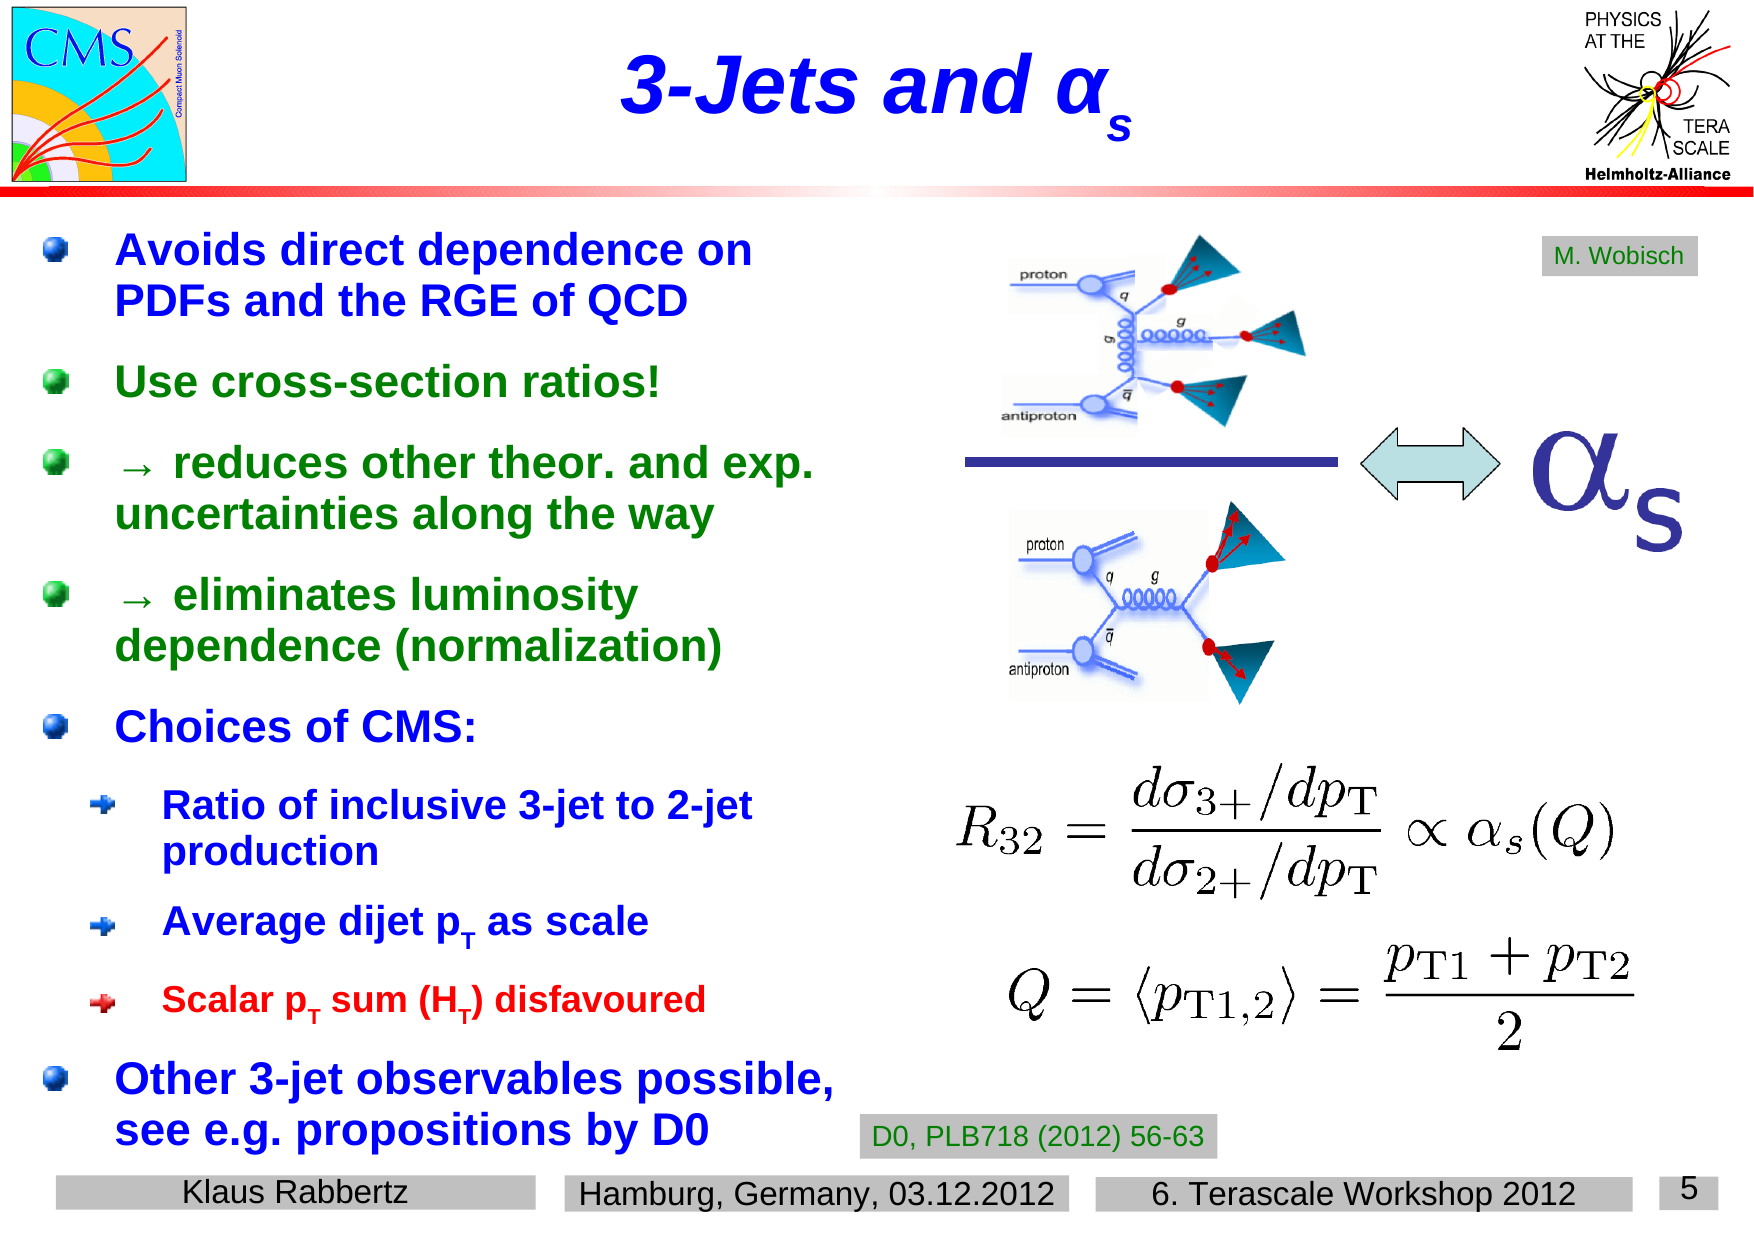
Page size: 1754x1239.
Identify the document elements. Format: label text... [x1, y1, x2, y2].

text_box D0, PLB718 (2012) 56-63 [859, 1114, 1218, 1159]
picture [996, 930, 1639, 1053]
picture [1570, 3, 1744, 191]
picture [949, 754, 1626, 906]
text_box M. Wobisch [1542, 236, 1698, 277]
picture [961, 227, 1696, 712]
list Avoids direct dependence on PDFs and the RGE of QCD Use cross-section ratios! → reduces other theor. and exp. uncertainties along the way → eliminates luminosity dependence (normalization) Choices of CMS: Ratio of inclusive 3-jet to 2-jet production Average dijet pT as scale Scalar pT sum (HT) disfavoured Other 3-jet observables possible, see e.g. propositions by D0 [31, 223, 873, 1156]
title 3-Jets and αs [197, 12, 1556, 178]
picture [11, 6, 187, 182]
